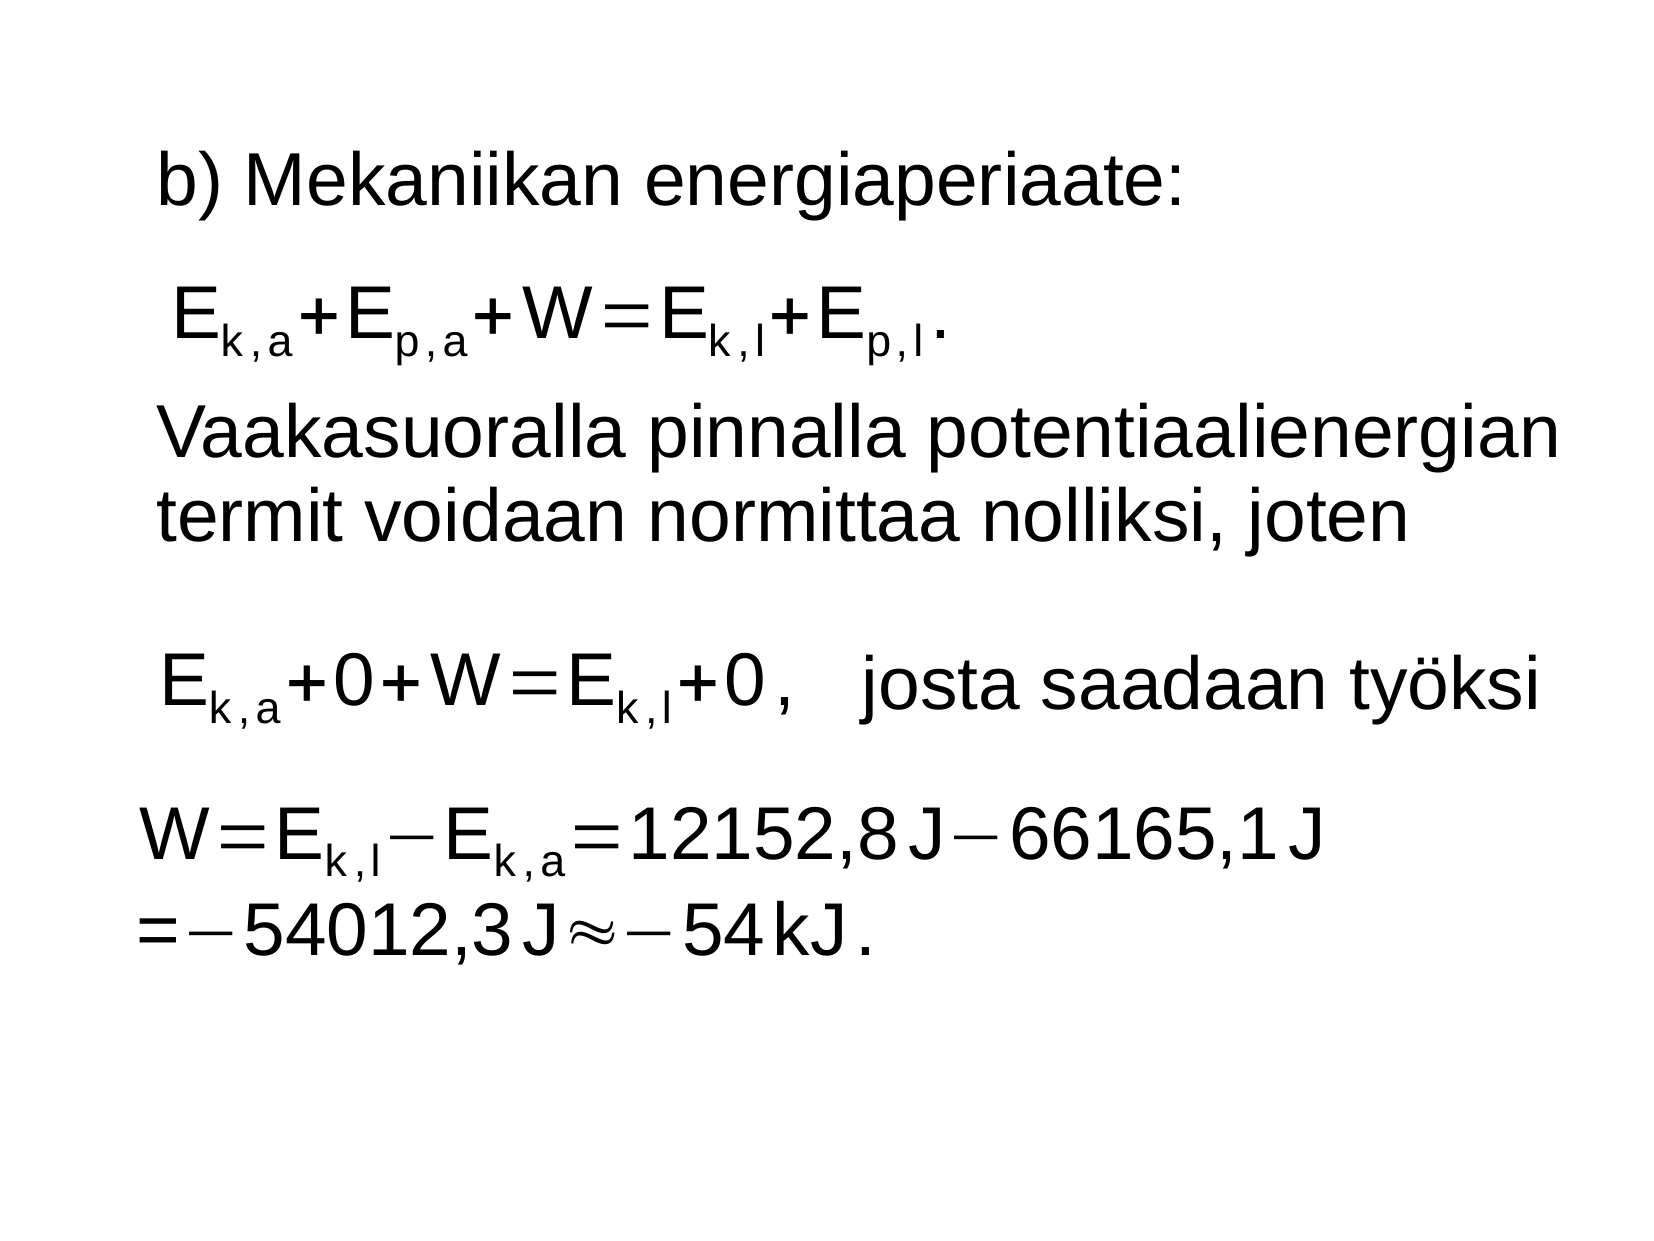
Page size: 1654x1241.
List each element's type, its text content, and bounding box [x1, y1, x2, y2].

chart [153, 637, 801, 734]
text_box b) Mekaniikan energiaperiaate: Vaakasuoralla pinnalla potentiaalienergian termit voidaan normittaa nolliksi, joten josta saadaan työksi [141, 129, 1577, 901]
chart [129, 791, 1332, 972]
chart [165, 270, 957, 367]
